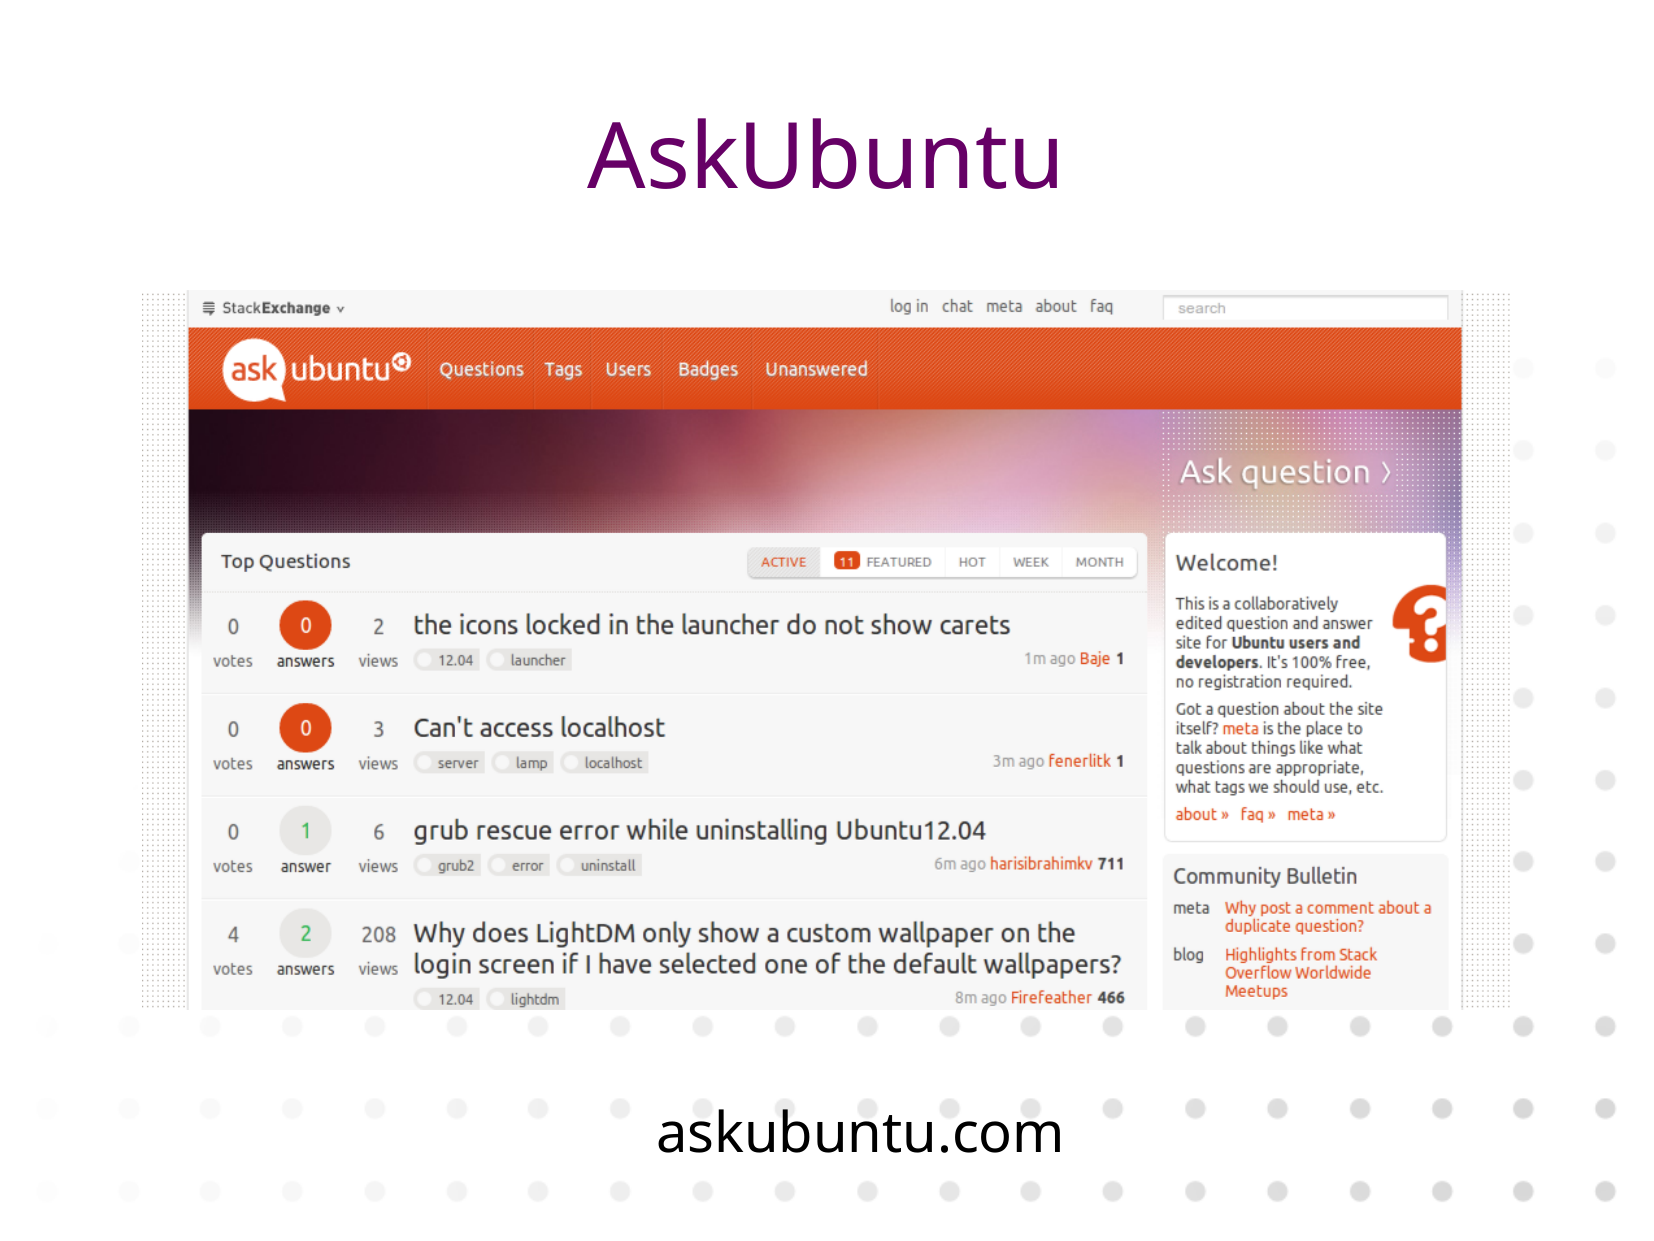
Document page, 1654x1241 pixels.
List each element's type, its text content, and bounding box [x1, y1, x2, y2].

list askubuntu.com [82, 1093, 1571, 1170]
title AskUbuntu [82, 49, 1571, 257]
picture [0, 0, 1654, 1241]
